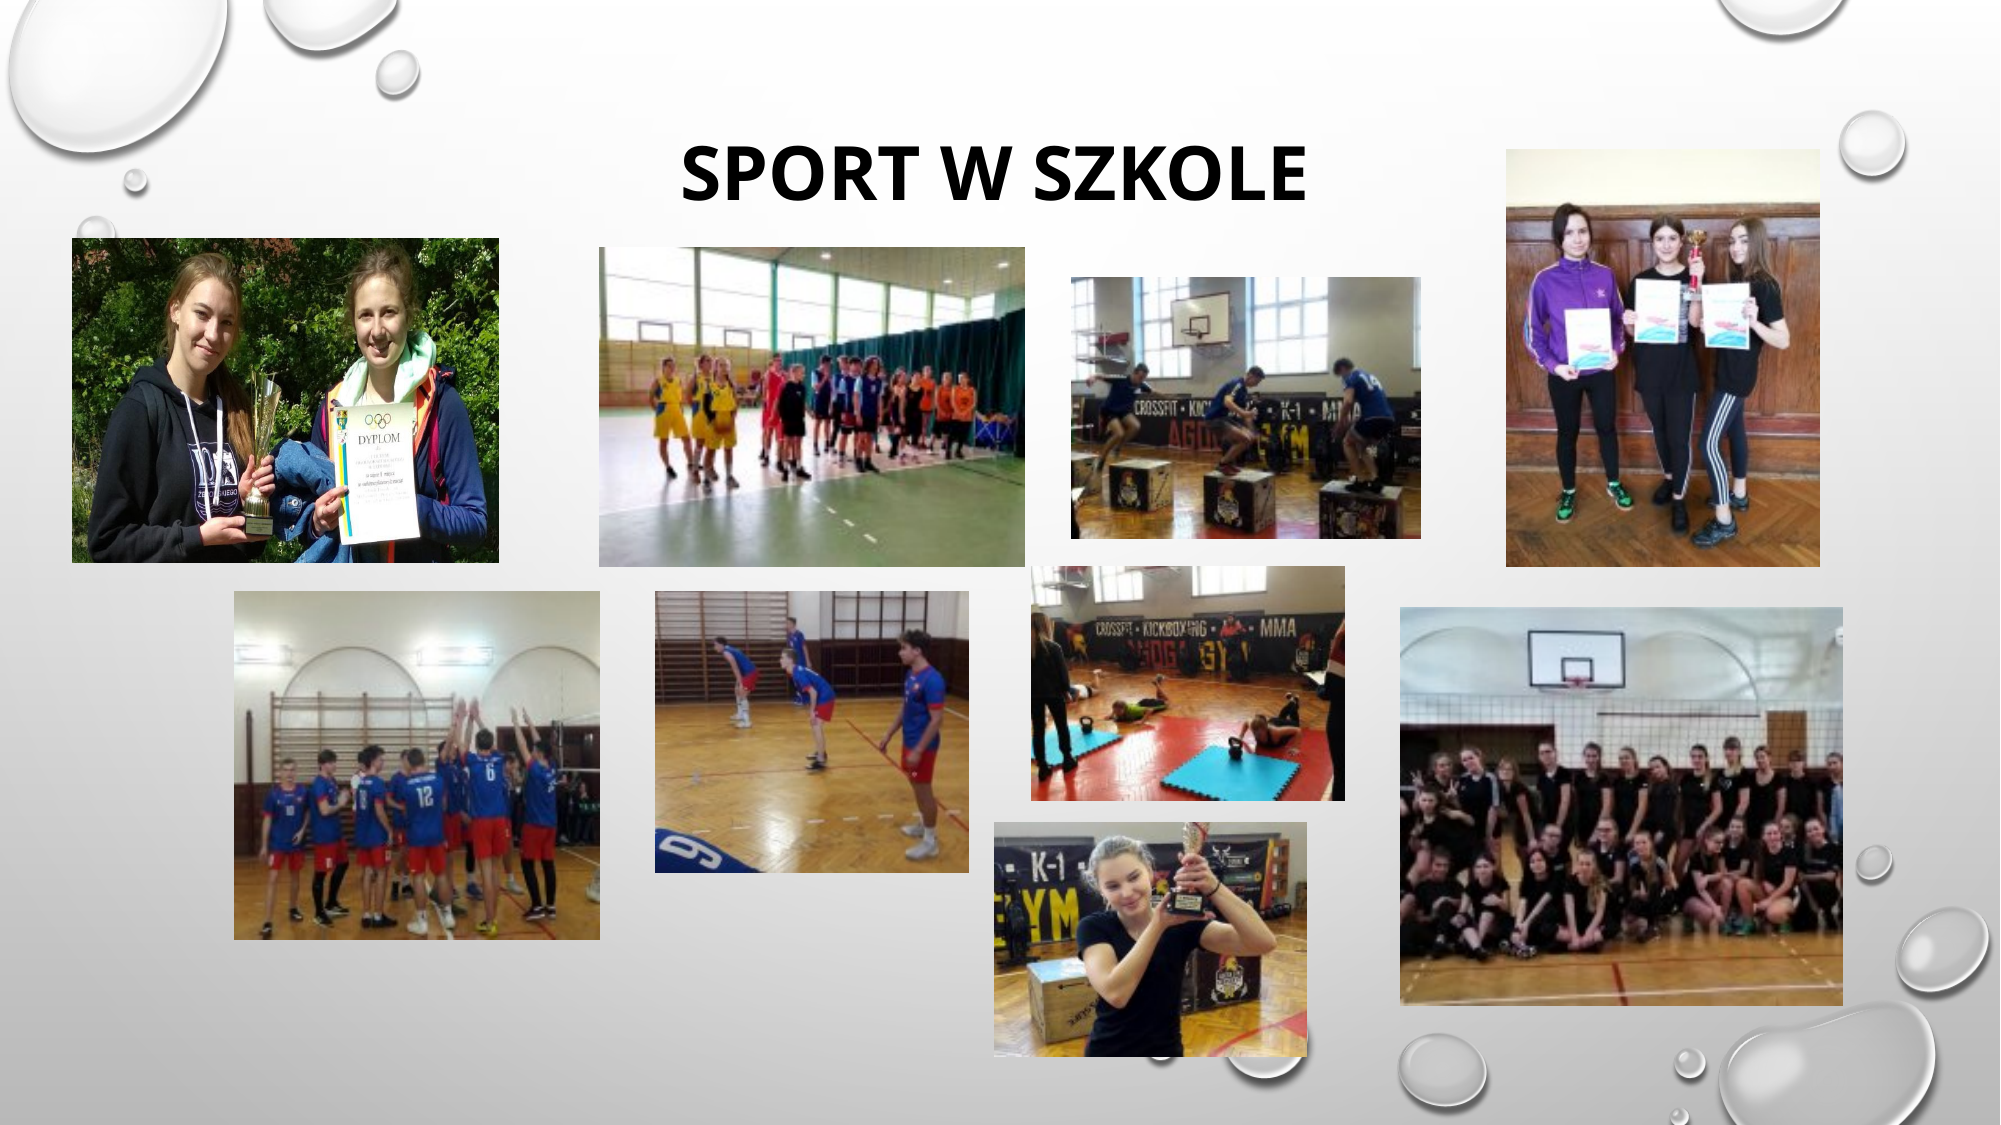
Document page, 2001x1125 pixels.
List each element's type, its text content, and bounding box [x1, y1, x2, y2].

picture [1071, 277, 1421, 539]
picture [599, 247, 1025, 567]
picture [1506, 149, 1820, 567]
title Sport w szkole [218, 101, 1773, 252]
picture [994, 822, 1307, 1057]
picture [655, 591, 969, 874]
picture [72, 238, 499, 563]
picture [234, 591, 600, 940]
picture [1400, 607, 1843, 1006]
picture [1031, 566, 1345, 801]
